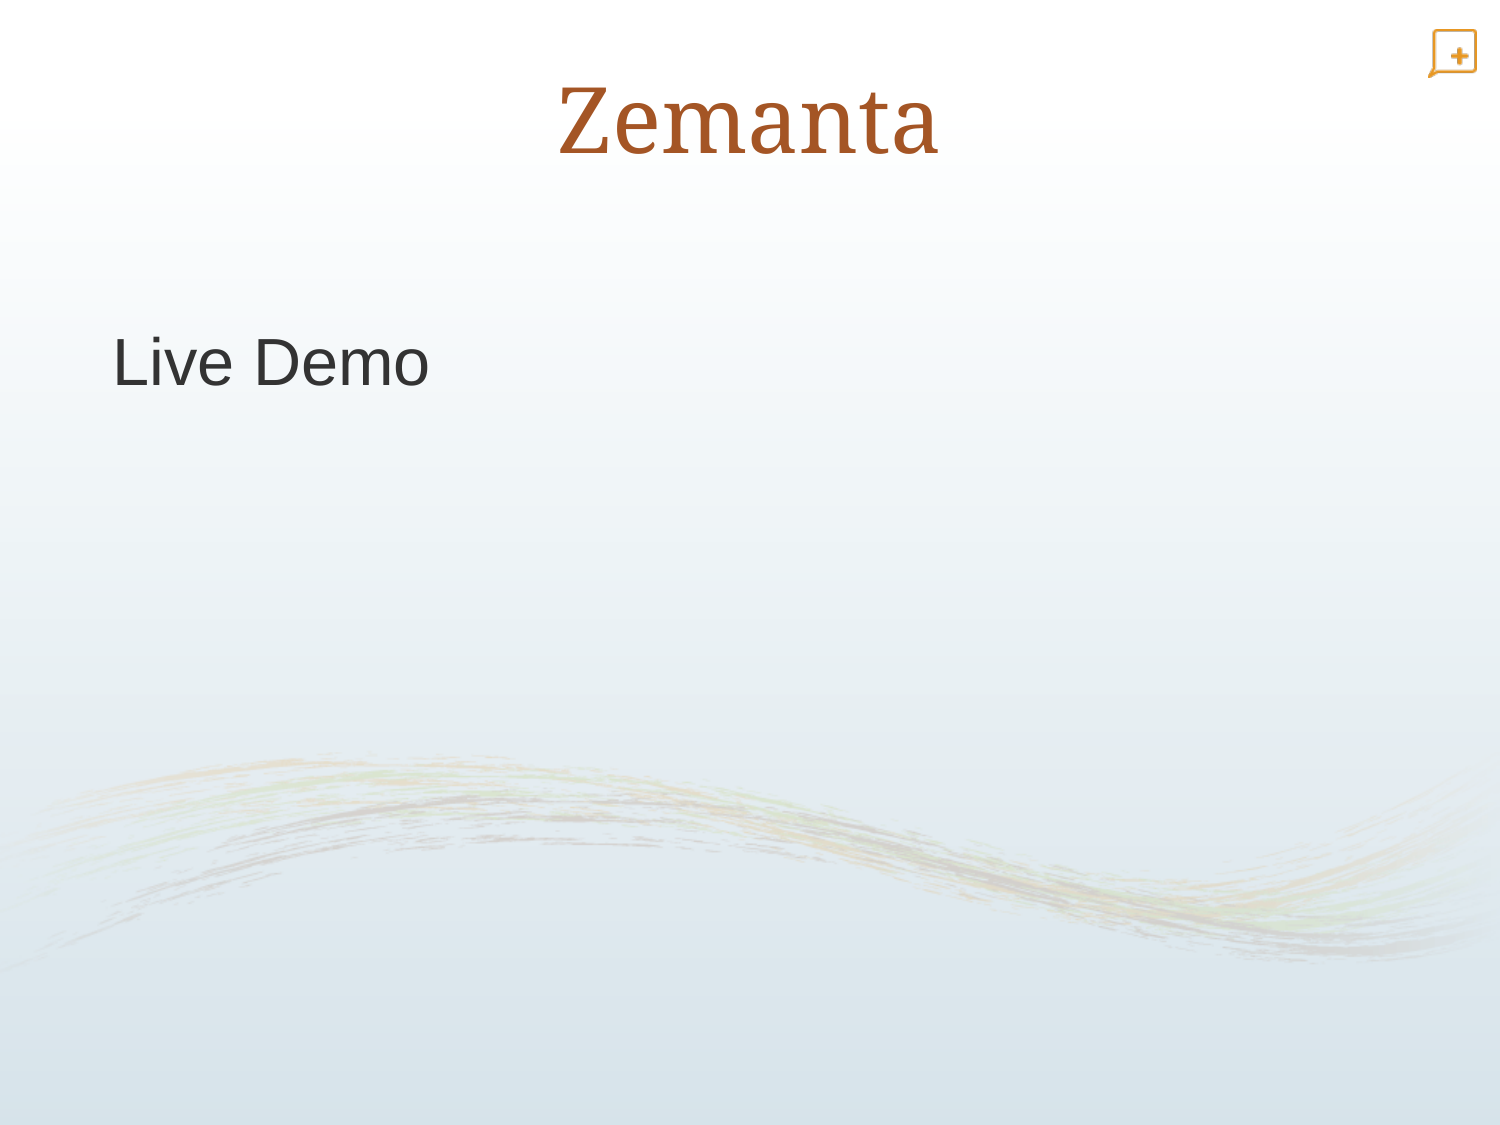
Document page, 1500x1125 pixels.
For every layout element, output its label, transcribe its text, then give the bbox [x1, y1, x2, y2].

list Live Demo [112, 324, 1388, 1034]
picture [0, 0, 1500, 1125]
title Zemanta [112, 0, 1388, 251]
